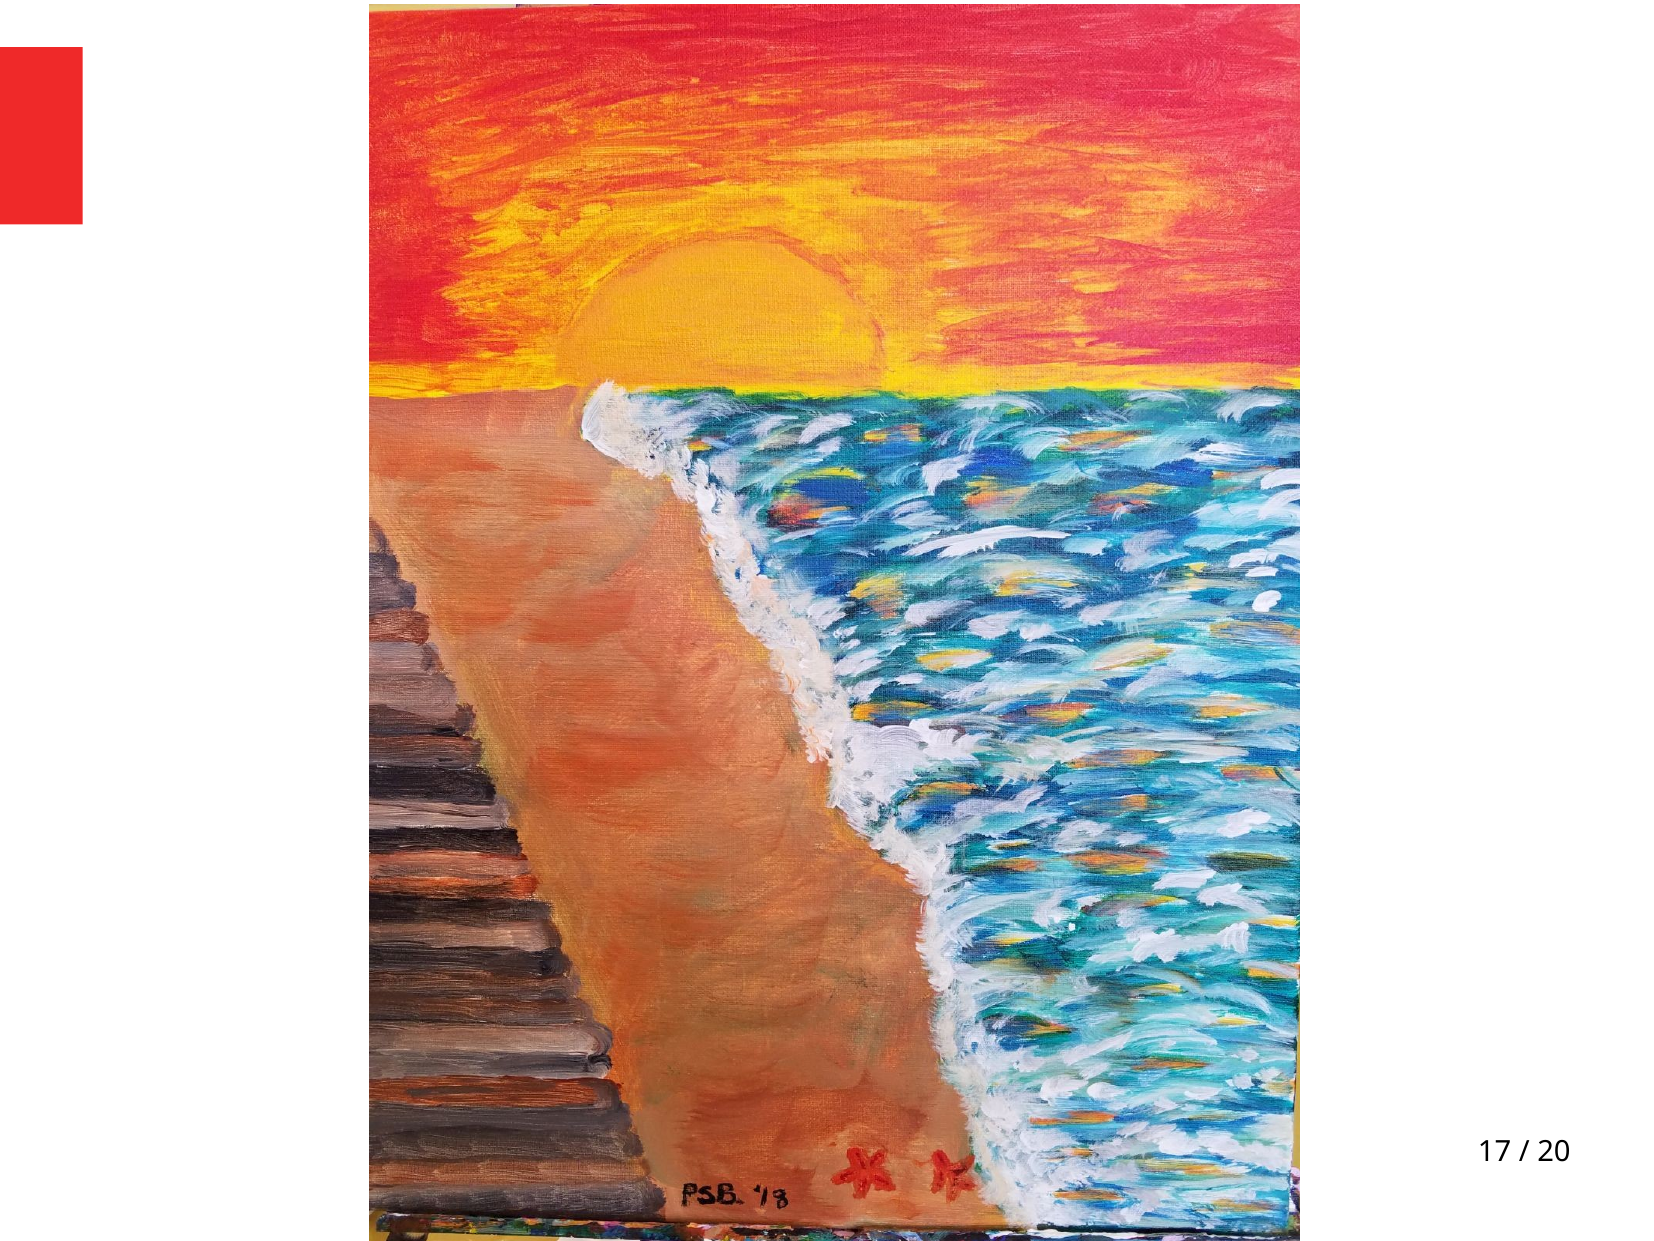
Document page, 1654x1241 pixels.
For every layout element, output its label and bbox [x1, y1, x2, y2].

picture [369, 4, 1300, 1241]
